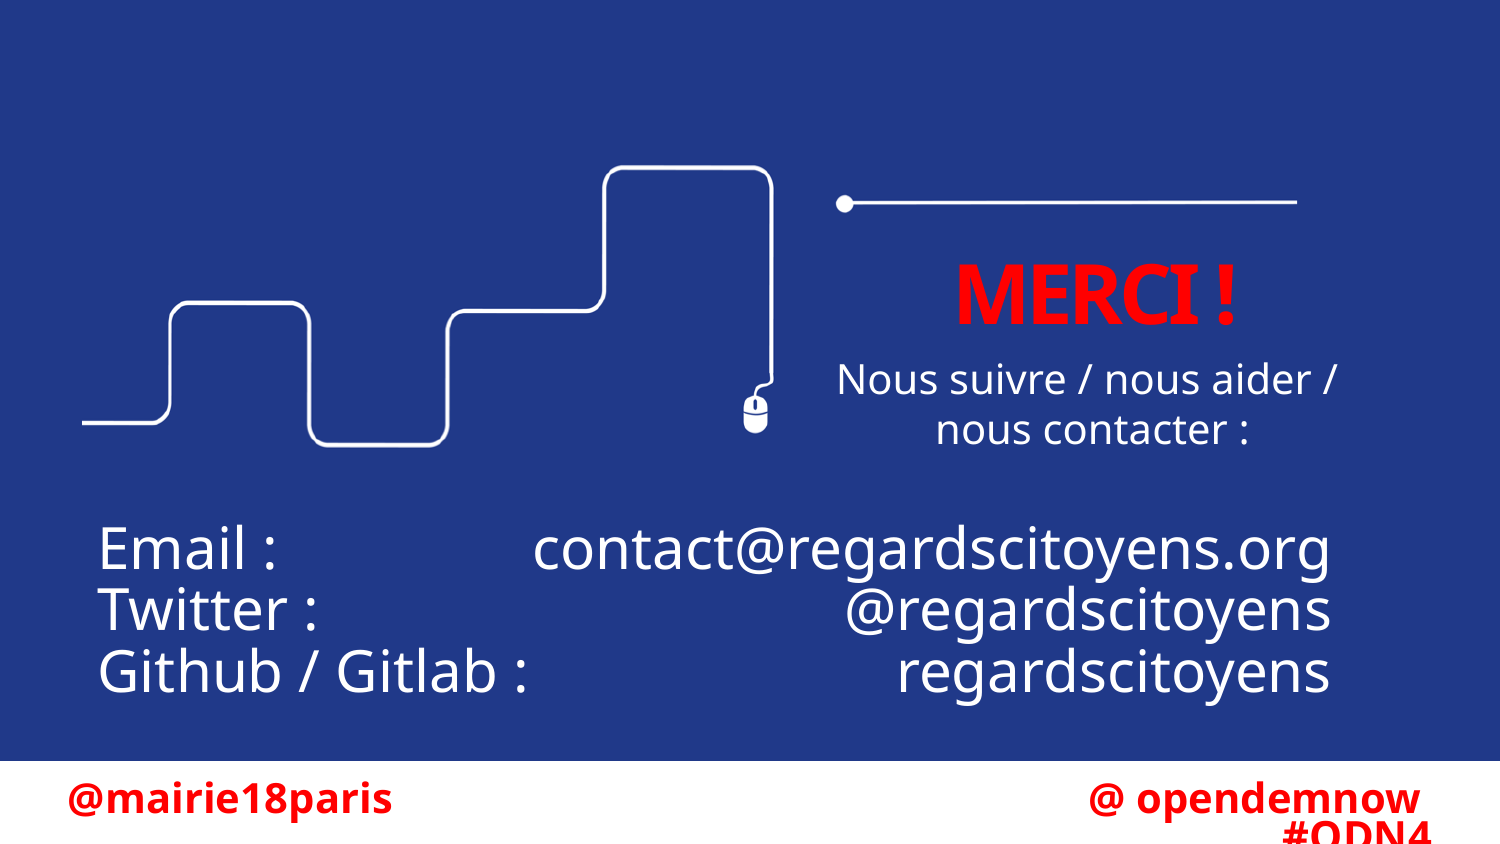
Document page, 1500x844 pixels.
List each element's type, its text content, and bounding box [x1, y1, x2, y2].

text_box contact@regardscitoyens.org @regardscitoyens regardscitoyens [82, 512, 1347, 712]
picture [0, 0, 1500, 761]
text_box Nous suivre / nous aider / nous contacter : [791, 347, 1394, 508]
title MERCI ! [785, 191, 1406, 348]
